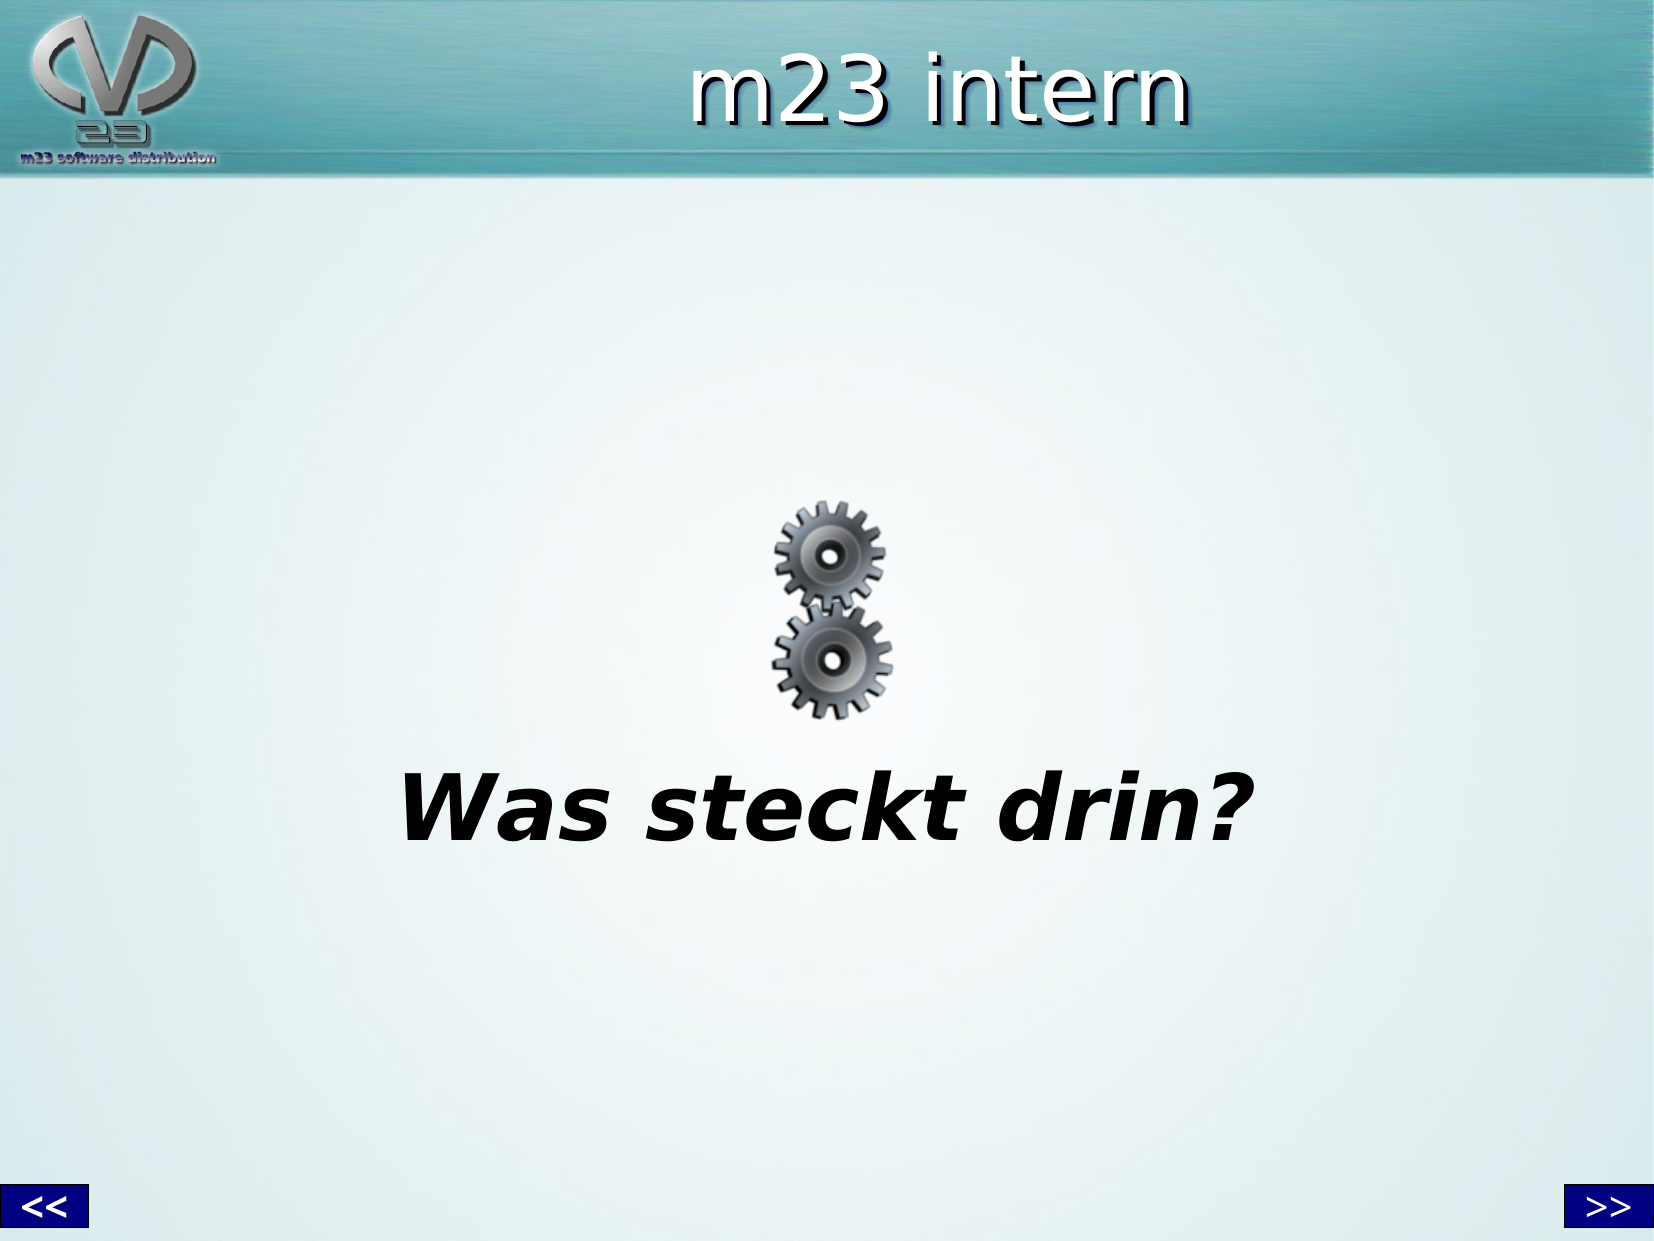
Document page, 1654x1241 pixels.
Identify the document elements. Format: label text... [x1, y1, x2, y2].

picture [0, 0, 1654, 1241]
text_box Was steckt drin? [158, 755, 1495, 911]
title m23 intern [224, 2, 1654, 178]
